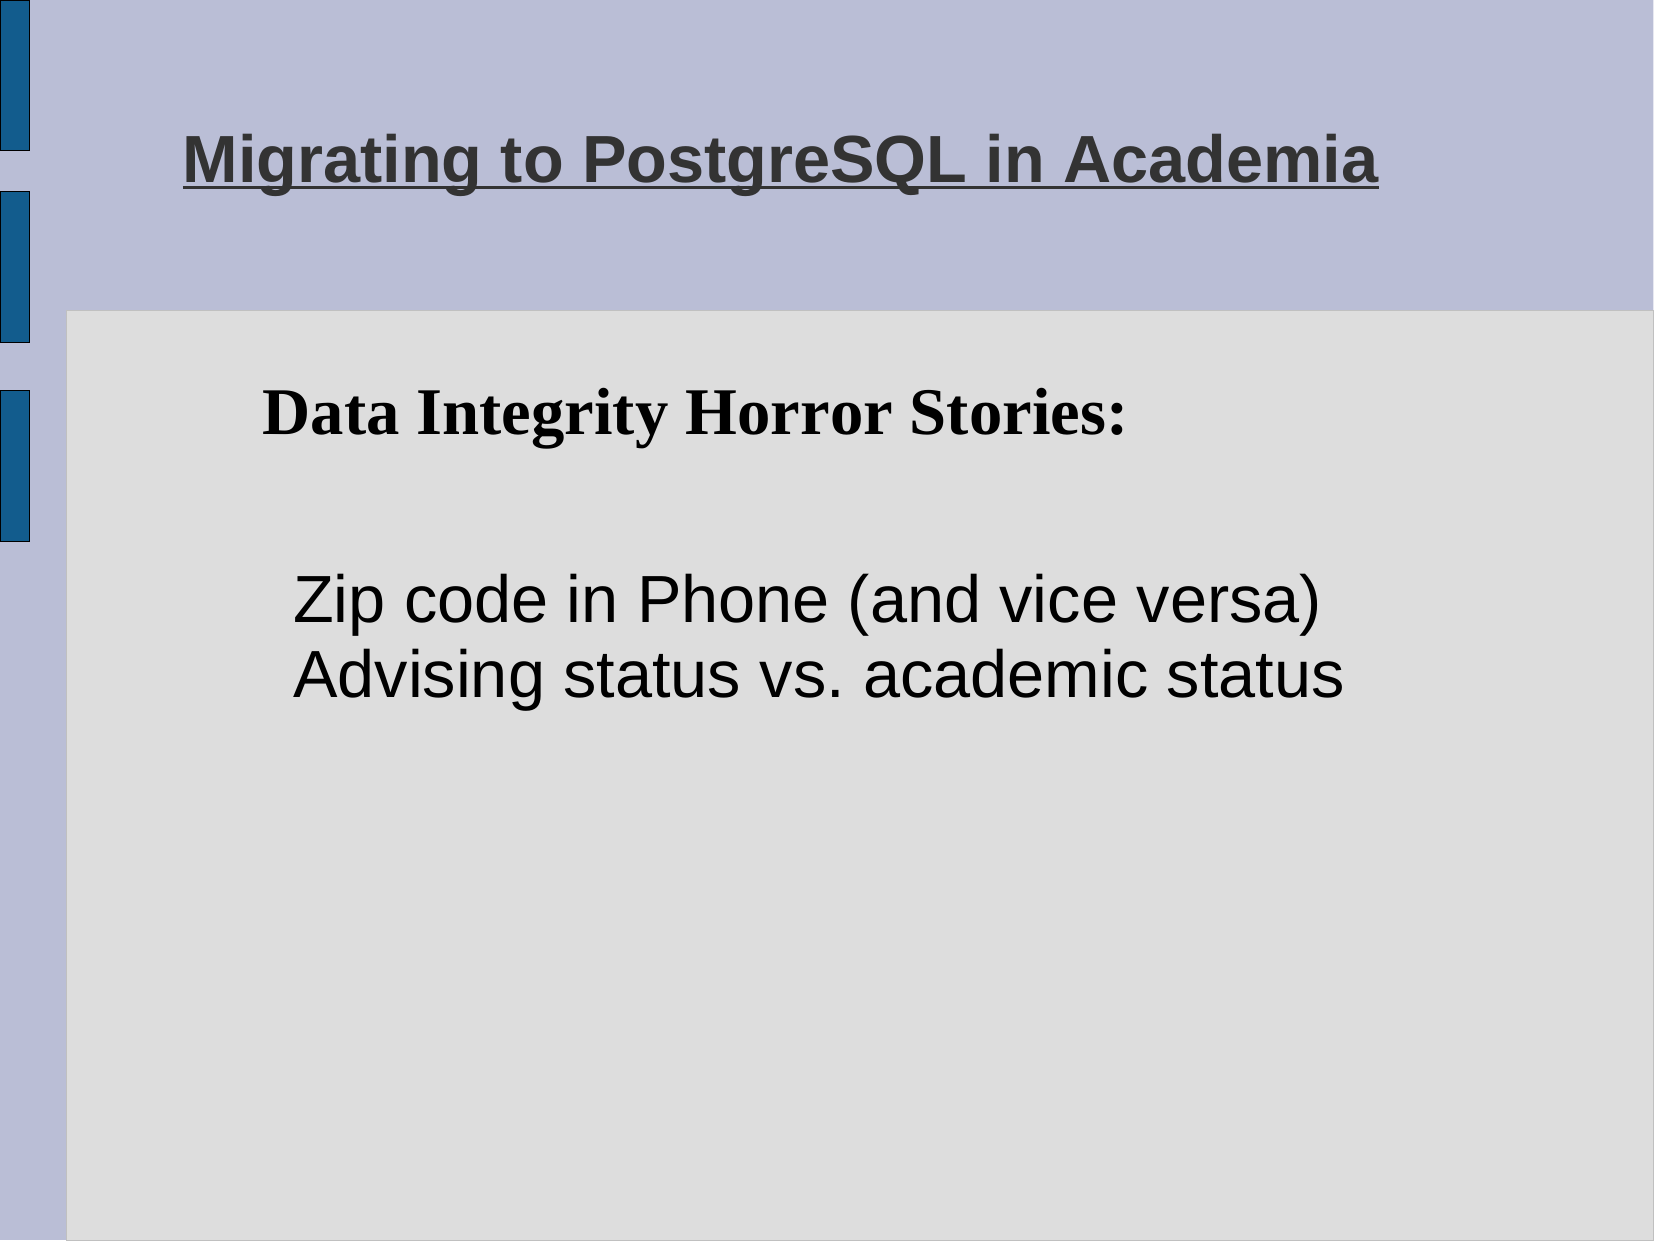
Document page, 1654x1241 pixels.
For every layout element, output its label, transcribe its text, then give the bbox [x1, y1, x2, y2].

title Migrating to PostgreSQL in Academia [75, 55, 1488, 263]
text_box Data Integrity Horror Stories: [262, 375, 1163, 450]
list Zip code in Phone (and vice versa) Advising status vs. academic status [275, 562, 1654, 713]
